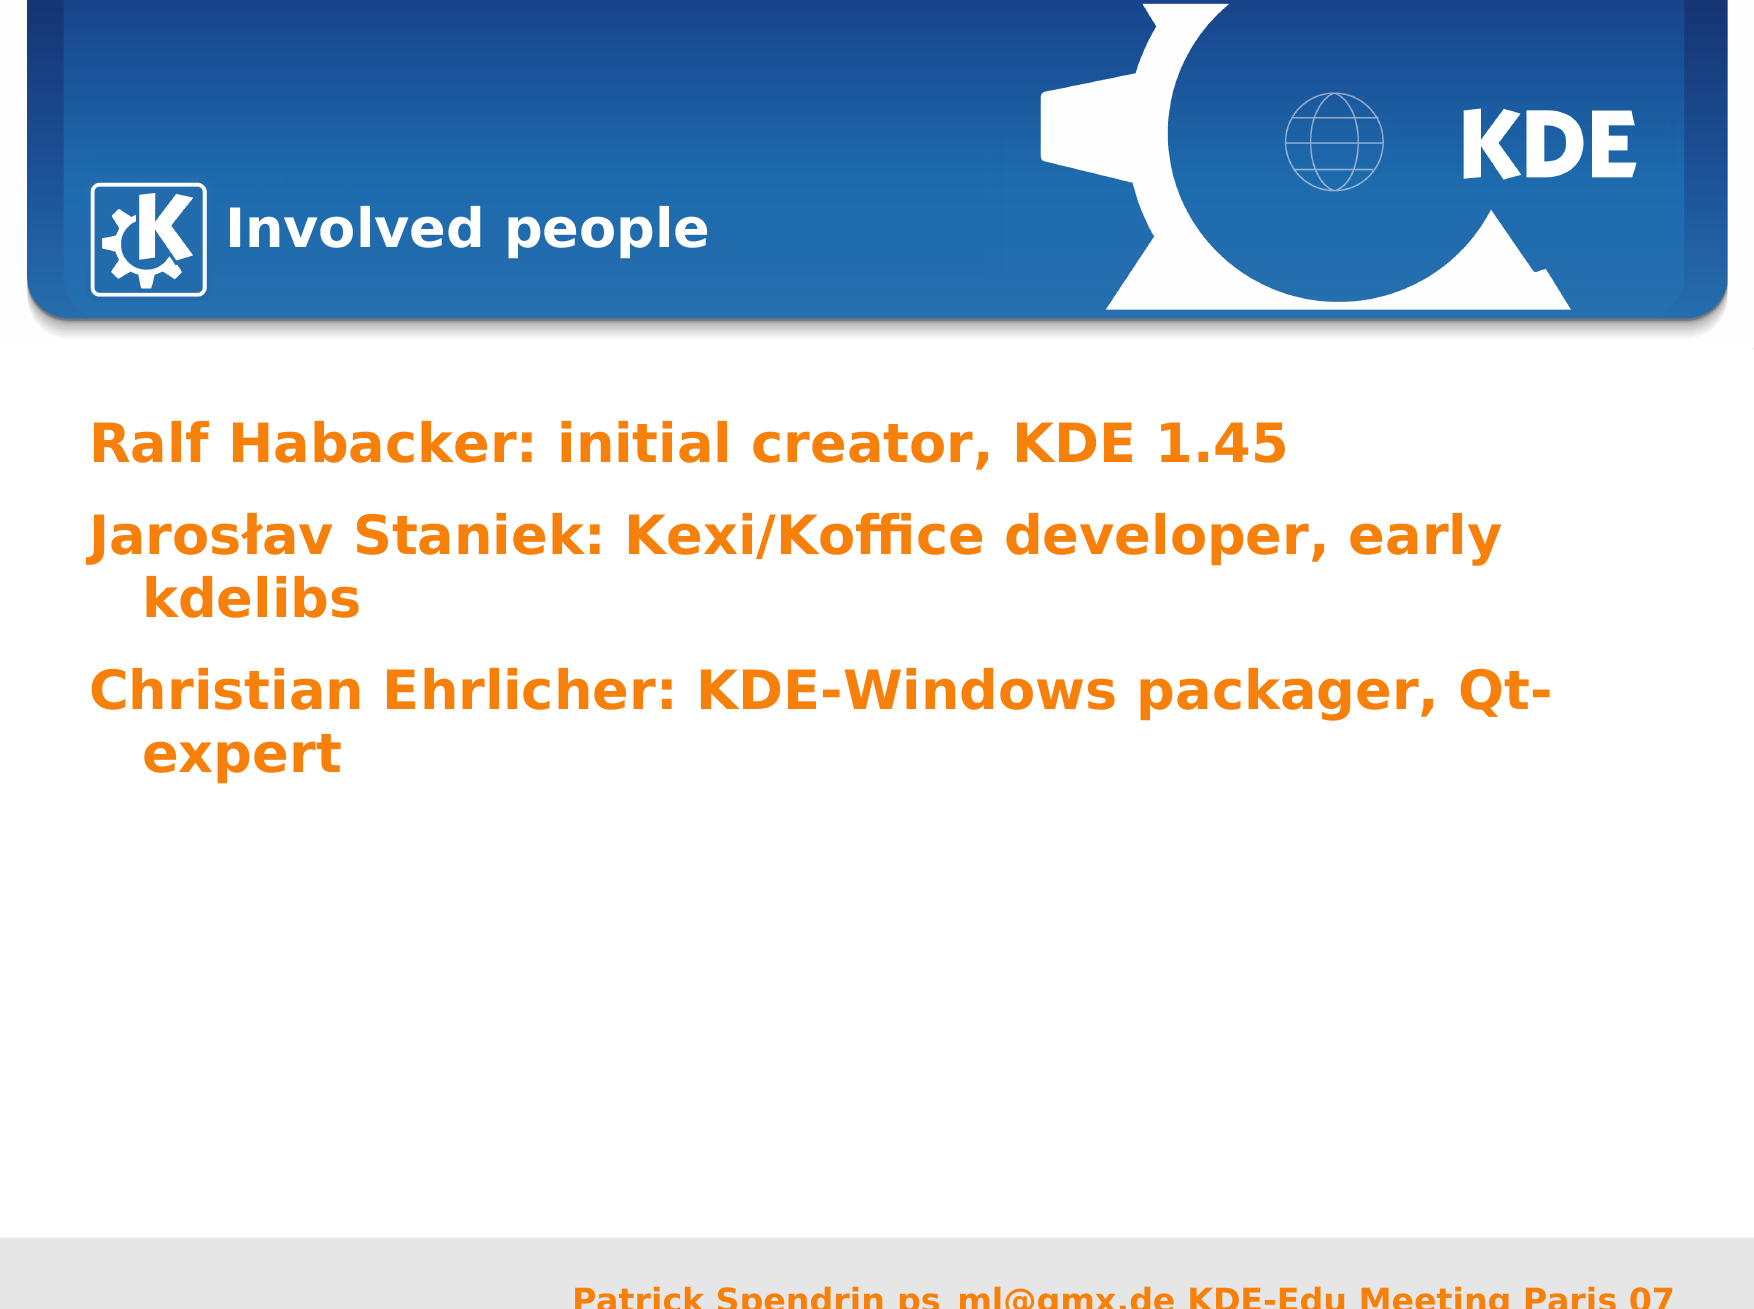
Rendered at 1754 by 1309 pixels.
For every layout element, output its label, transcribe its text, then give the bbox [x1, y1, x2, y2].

list Ralf Habacker: initial creator, KDE 1.45 Jarosłav Staniek: Kexi/Koffice developer, early kdelibs Christian Ehrlicher: KDE-Windows packager, Qt-expert [71, 411, 1651, 1148]
picture [0, 0, 1754, 349]
title Involved people [225, 194, 1126, 264]
